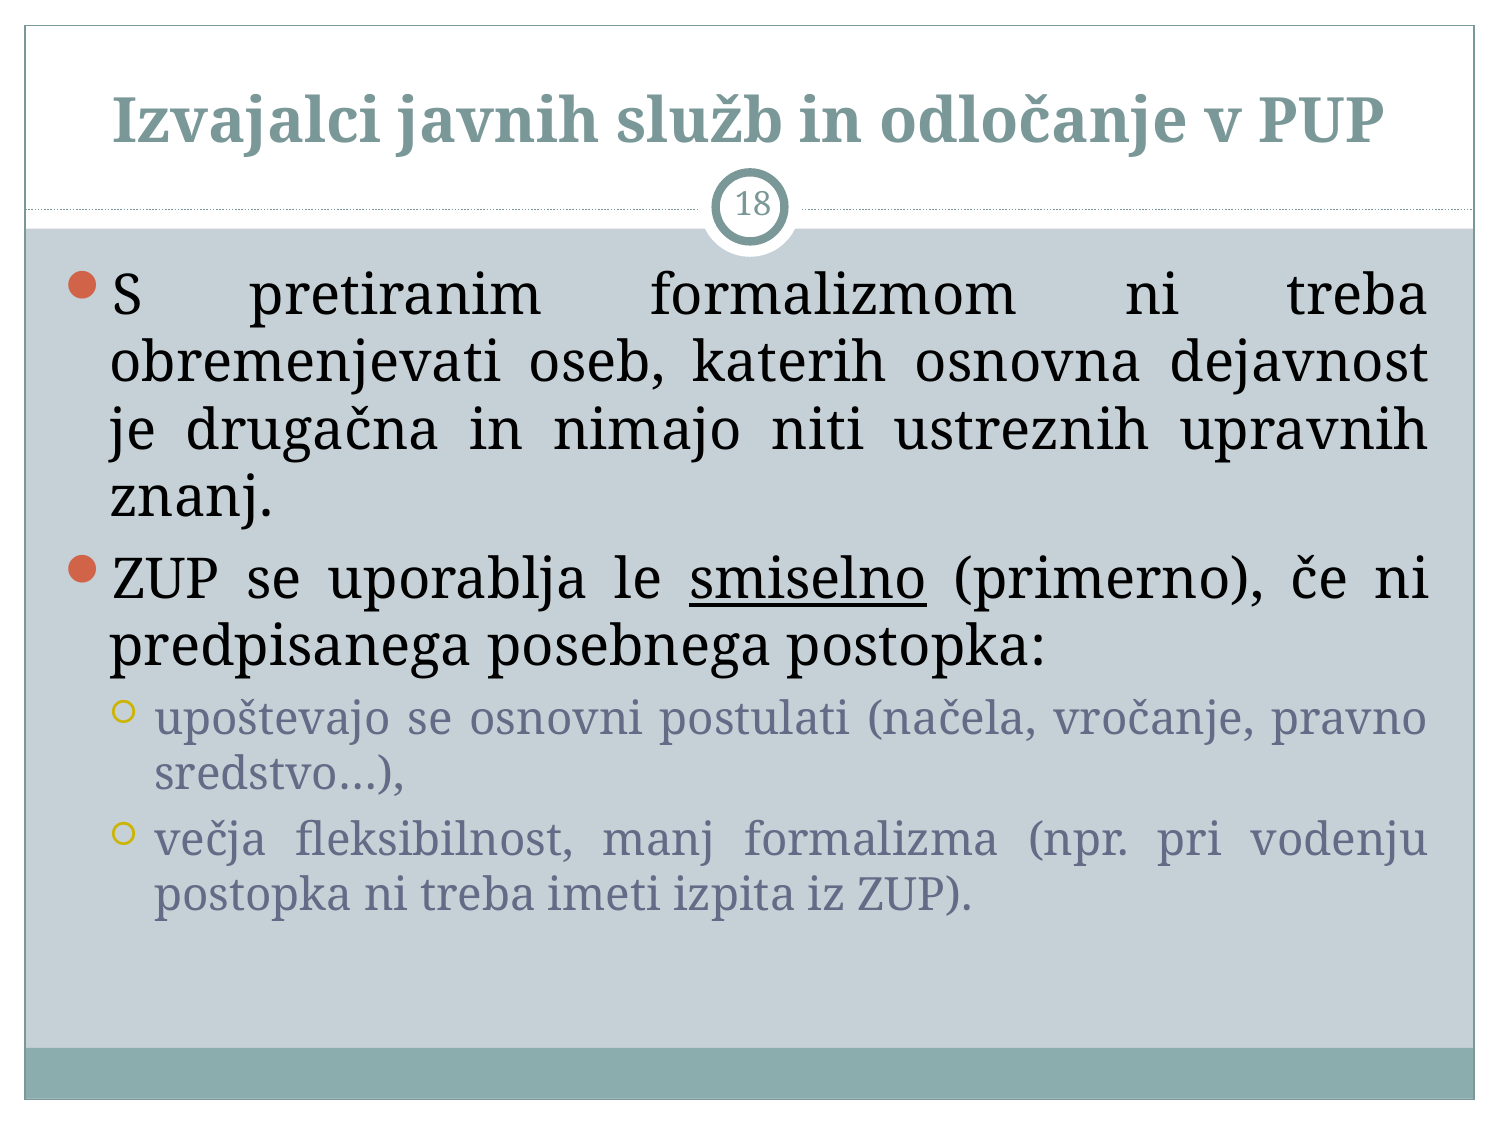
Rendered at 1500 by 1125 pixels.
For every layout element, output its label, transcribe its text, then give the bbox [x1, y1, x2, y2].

list S pretiranim formalizmom ni treba obremenjevati oseb, katerih osnovna dejavnost je drugačna in nimajo niti ustreznih upravnih znanj. ZUP se uporablja le smiselno (primerno), če ni predpisanega posebnega postopka: upoštevajo se osnovni postulati (načela, vročanje, pravno sredstvo…), večja fleksibilnost, manj formalizma (npr. pri vodenju postopka ni treba imeti izpita iz ZUP). [49, 250, 1445, 1047]
title Izvajalci javnih služb in odločanje v PUP [49, 37, 1450, 162]
text_box <number> [715, 168, 791, 241]
